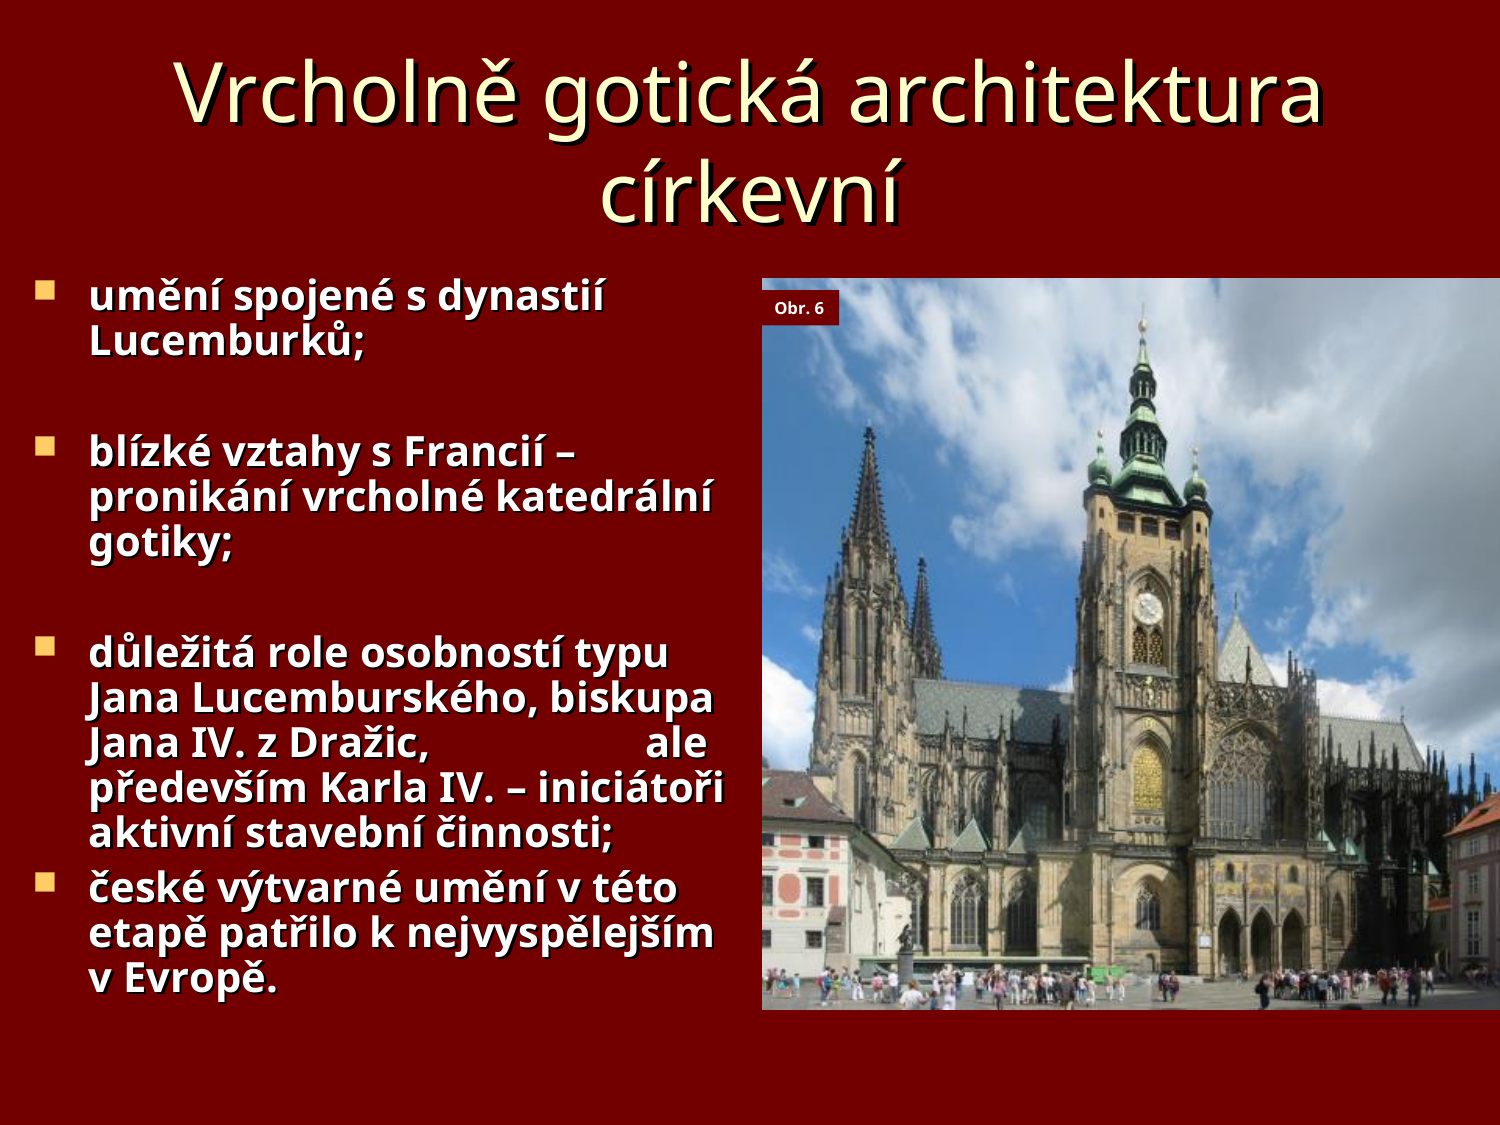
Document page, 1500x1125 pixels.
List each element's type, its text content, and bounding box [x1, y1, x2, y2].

title Vrcholně gotická architektura církevní [75, 31, 1426, 247]
text_box Obr. 6 [759, 290, 840, 326]
list umění spojené s dynastií Lucemburků; blízké vztahy s Francií – pronikání vrcholné katedrální gotiky; důležitá role osobností typu Jana Lucemburského, biskupa Jana IV. z Dražic, ale především Karla IV. – iniciátoři aktivní stavební činnosti; české výtvarné umění v této etapě patřilo k nejvyspělejším v Evropě. [17, 267, 762, 1059]
text_box [762, 278, 1500, 1010]
